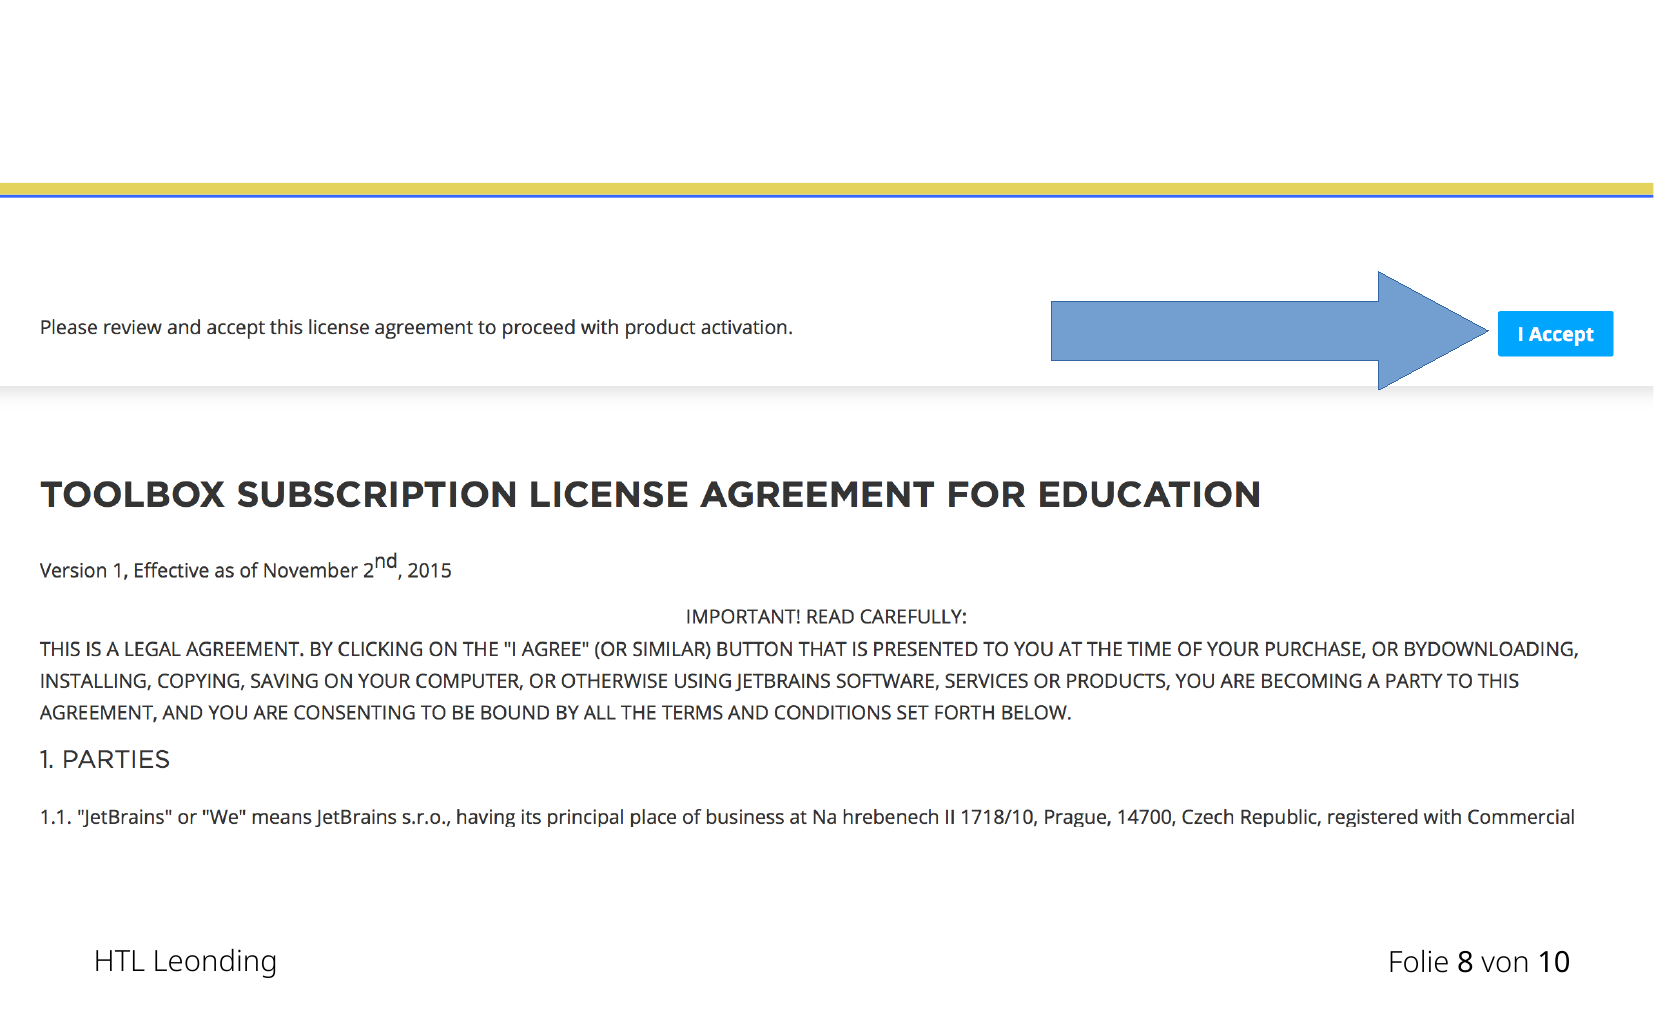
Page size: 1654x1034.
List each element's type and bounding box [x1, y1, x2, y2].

picture [0, 287, 1654, 827]
text_box [1051, 271, 1489, 390]
